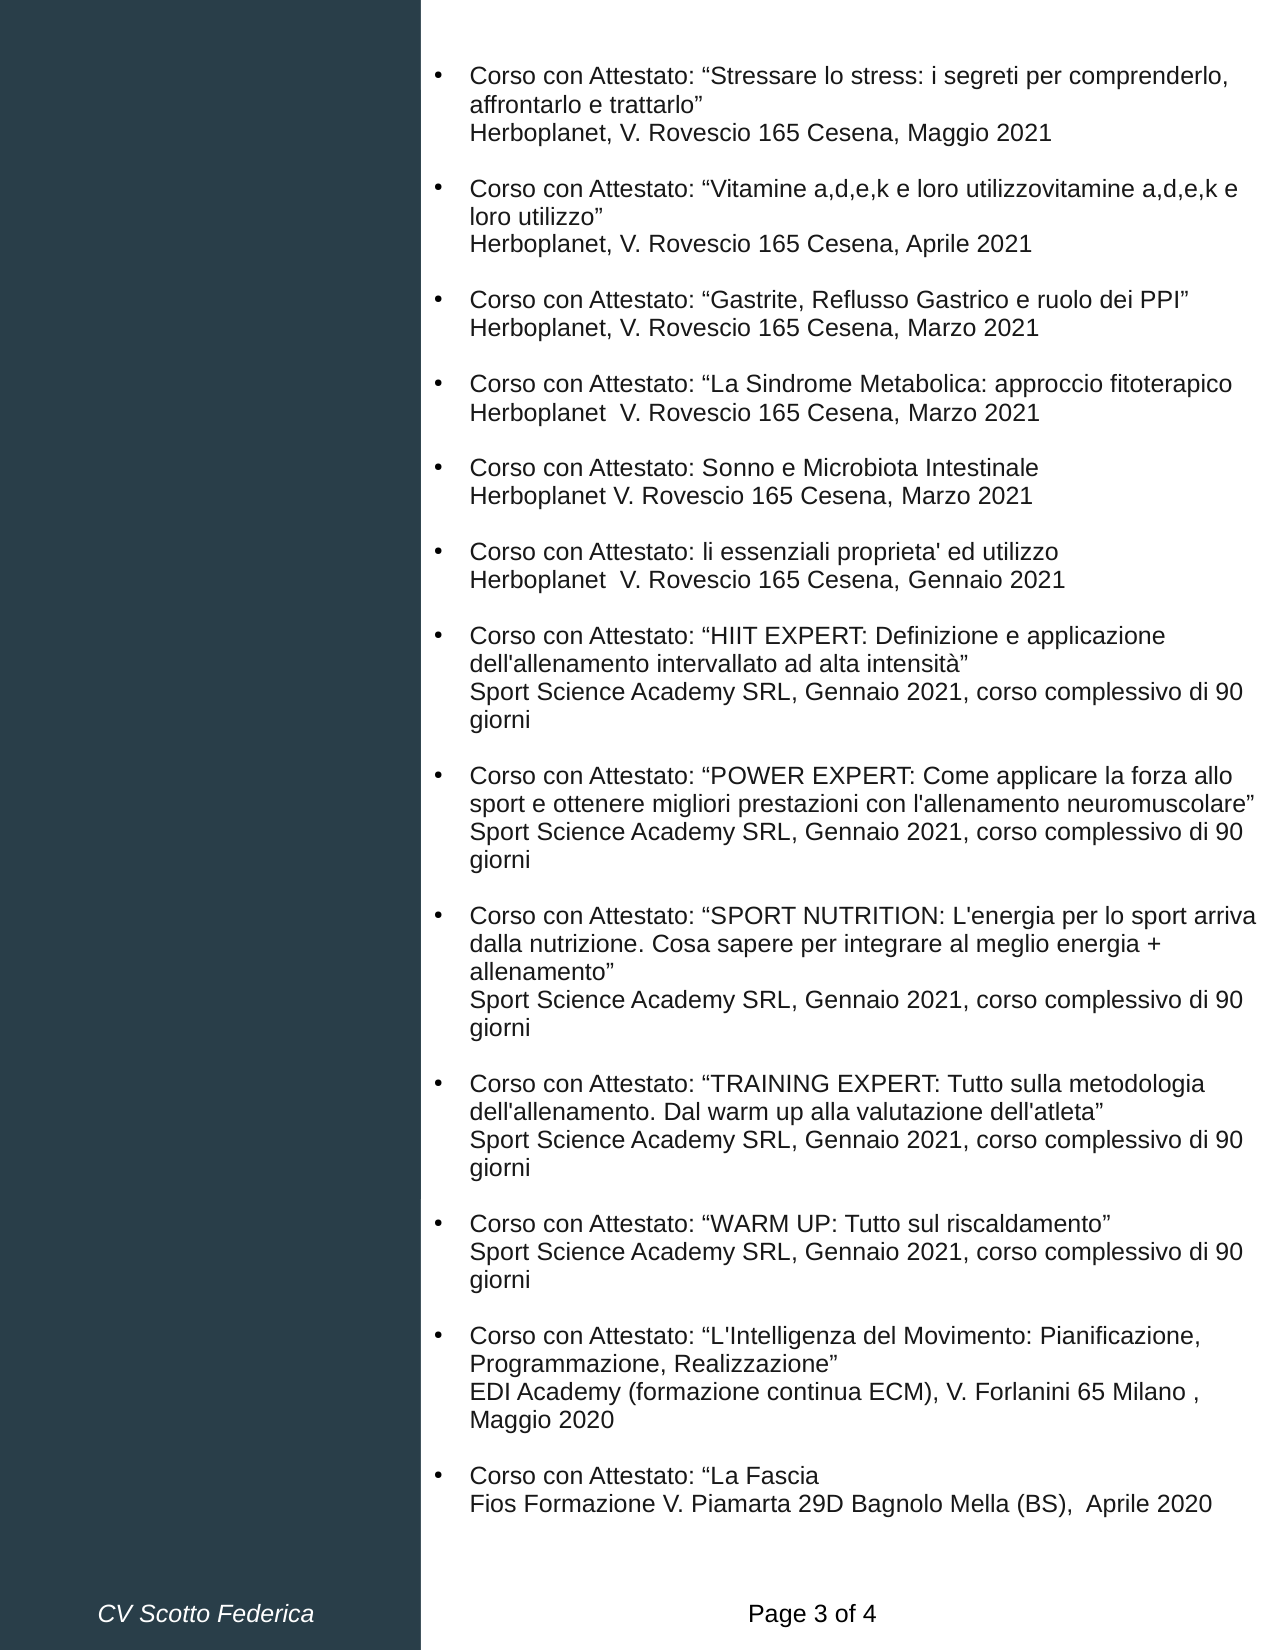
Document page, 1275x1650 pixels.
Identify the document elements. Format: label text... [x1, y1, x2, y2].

text_box Page <numero> of 4 [738, 1594, 892, 1650]
text_box Corso con Attestato: “Stressare lo stress: i segreti per comprenderlo, affrontarlo e trattarlo” Herboplanet, V. Rovescio 165 Cesena, Maggio 2021 Corso con Attestato: “Vitamine a,d,e,k e loro utilizzovitamine a,d,e,k e loro utilizzo” Herboplanet, V. Rovescio 165 Cesena, Aprile 2021 Corso con Attestato: “Gastrite, Reflusso Gastrico e ruolo dei PPI” Herboplanet, V. Rovescio 165 Cesena, Marzo 2021 Corso con Attestato: “La Sindrome Metabolica: approccio fitoterapico Herboplanet V. Rovescio 165 Cesena, Marzo 2021 Corso con Attestato: Sonno e Microbiota Intestinale Herboplanet V. Rovescio 165 Cesena, Marzo 2021 Corso con Attestato: li essenziali proprieta' ed utilizzo Herboplanet V. Rovescio 165 Cesena, Gennaio 2021 Corso con Attestato: “HIIT EXPERT: Definizione e applicazione dell'allenamento intervallato ad alta intensità” Sport Science Academy SRL, Gennaio 2021, corso complessivo di 90 giorni Corso con Attestato: “POWER EXPERT: Come applicare la forza allo sport e ottenere migliori prestazioni con l'allenamento neuromuscolare” Sport Science Academy SRL, Gennaio 2021, corso complessivo di 90 giorni Corso con Attestato: “SPORT NUTRITION: L'energia per lo sport arriva dalla nutrizione. Cosa sapere per integrare al meglio energia + allenamento” Sport Science Academy SRL, Gennaio 2021, corso complessivo di 90 giorni Corso con Attestato: “TRAINING EXPERT: Tutto sulla metodologia dell'allenamento. Dal warm up alla valutazione dell'atleta” Sport Science Academy SRL, Gennaio 2021, corso complessivo di 90 giorni Corso con Attestato: “WARM UP: Tutto sul riscaldamento” Sport Science Academy SRL, Gennaio 2021, corso complessivo di 90 giorni Corso con Attestato: “L'Intelligenza del Movimento: Pianificazione, Programmazione, Realizzazione” EDI Academy (formazione continua ECM), V. Forlanini 65 Milano , Maggio 2020 Corso con Attestato: “La Fascia Fios Formazione V. Piamarta 29D Bagnolo Mella (BS), Aprile 2020 [419, 54, 1275, 1619]
text_box CV Scotto Federica [82, 1592, 331, 1636]
